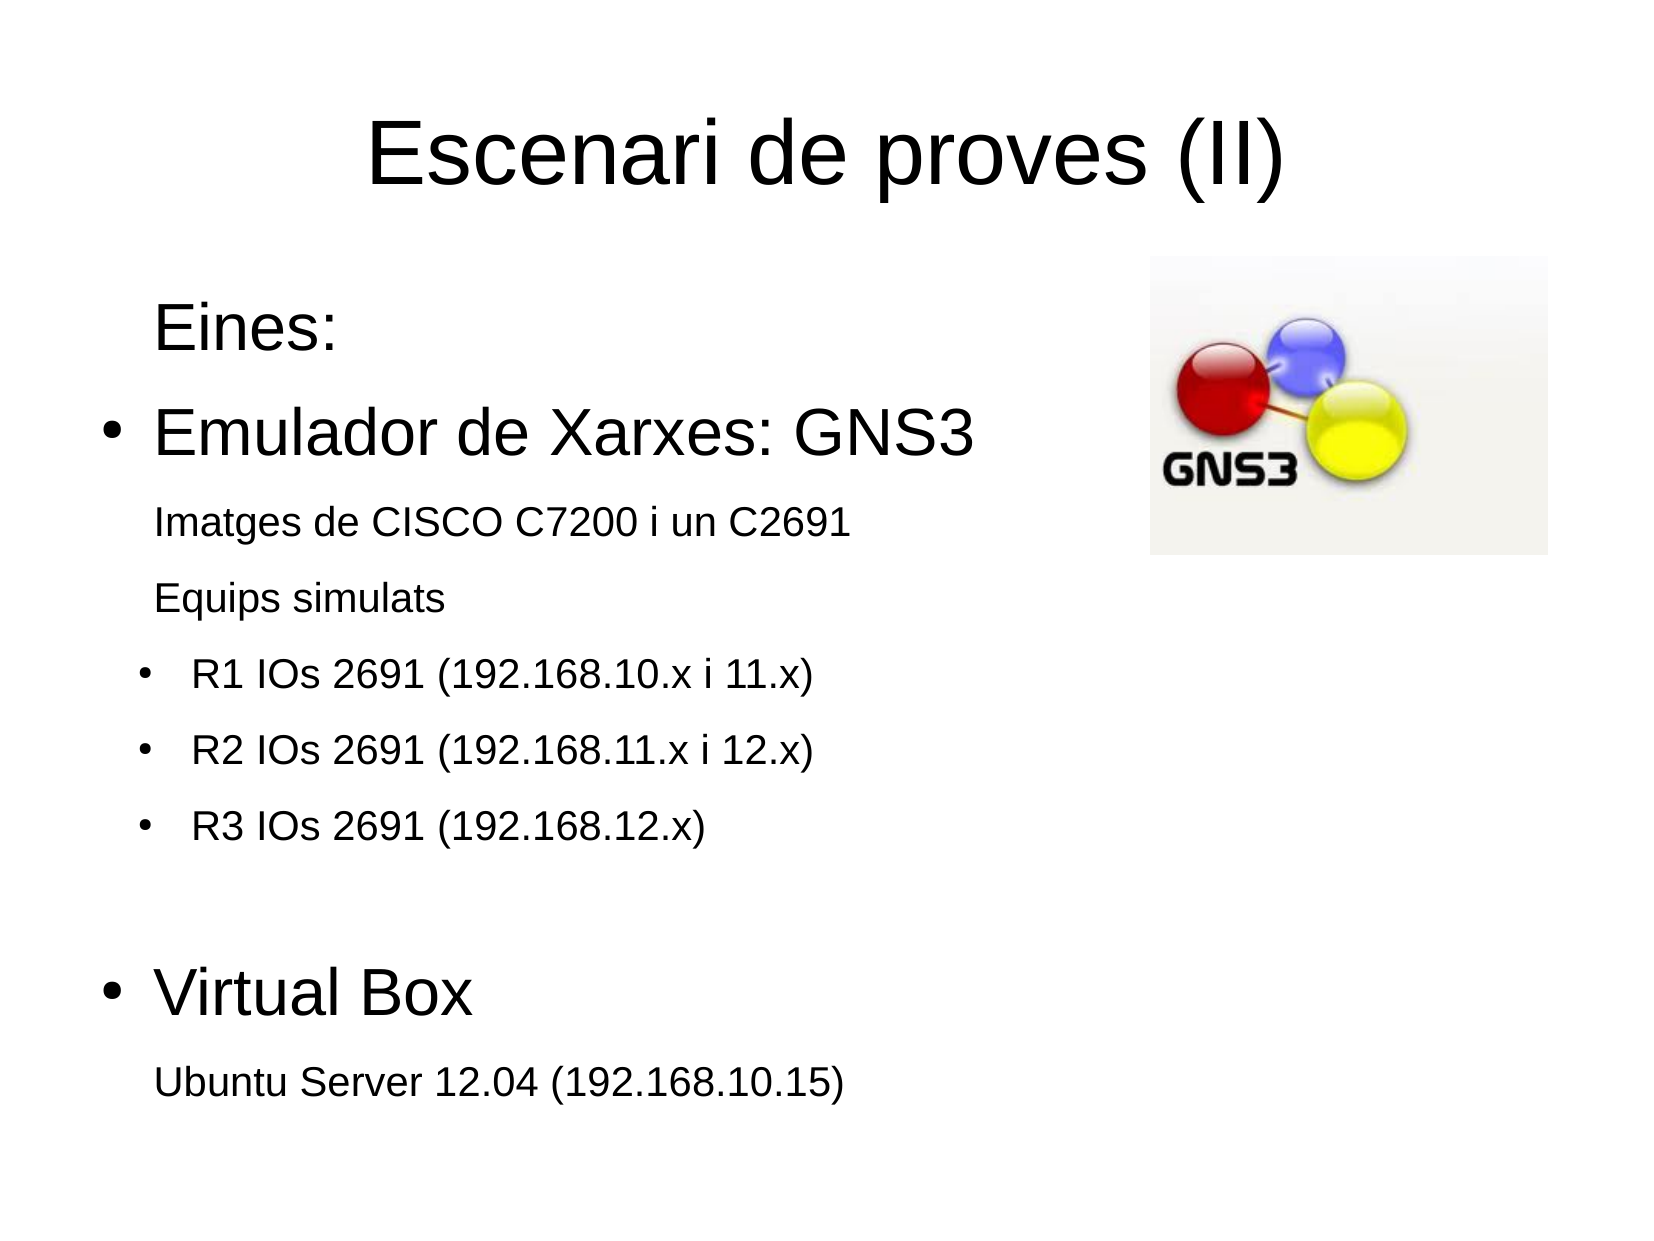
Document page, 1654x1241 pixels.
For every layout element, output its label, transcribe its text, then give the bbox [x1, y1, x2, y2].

title Escenari de proves (II) [82, 49, 1571, 257]
picture [1150, 256, 1548, 555]
list Eines: Emulador de Xarxes: GNS3 Imatges de CISCO C7200 i un C2691 Equips simulats R1 IOs 2691 (192.168.10.x i 11.x) R2 IOs 2691 (192.168.11.x i 12.x) R3 IOs 2691 (192.168.12.x) Virtual Box Ubuntu Server 12.04 (192.168.10.15) [82, 290, 1538, 1010]
